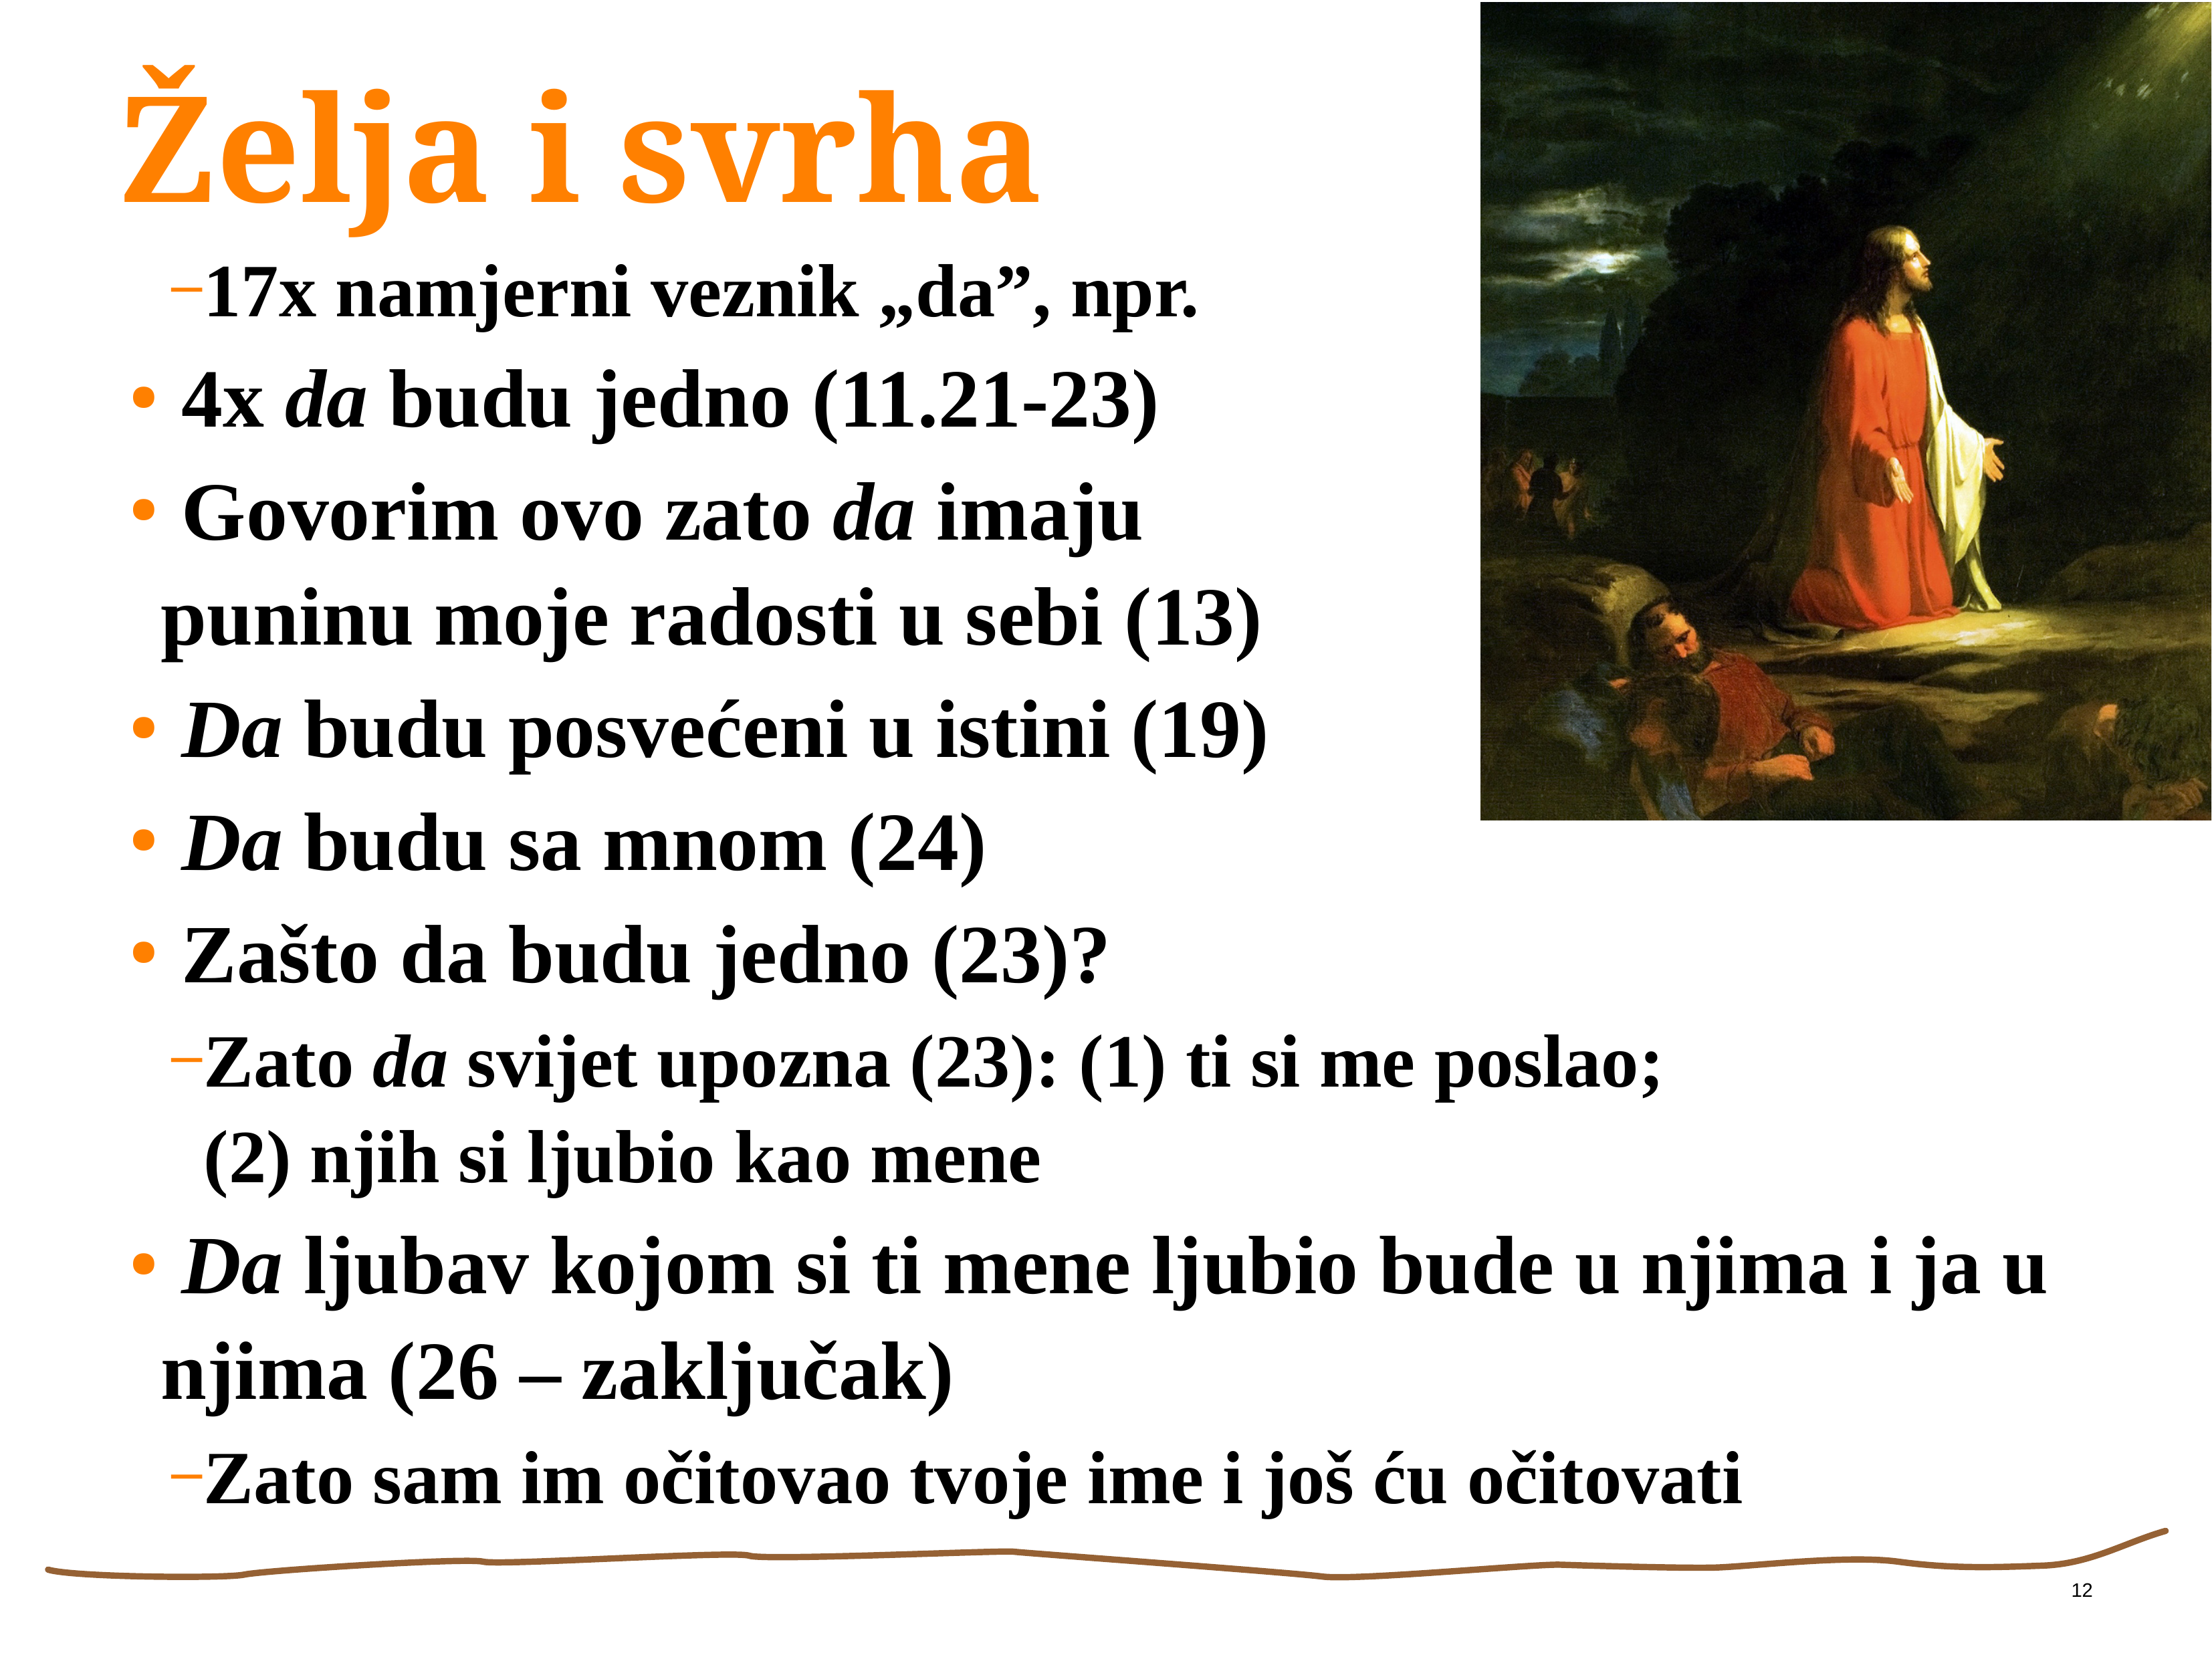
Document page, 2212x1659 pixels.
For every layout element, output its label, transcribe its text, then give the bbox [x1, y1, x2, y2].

picture [1480, 2, 2212, 820]
list 17x namjerni veznik „da”, npr. 4x da budu jedno (11.21-23) Govorim ovo zato da imaju puninu moje radosti u sebi (13) Da budu posvećeni u istini (19) Da budu sa mnom (24) Zašto da budu jedno (23)? Zato da svijet upozna (23): (1) ti si me poslao; (2) njih si ljubio kao mene Da ljubav kojom si ti mene ljubio bude u njima i ja u njima (26 – zaključak) Zato sam im očitovao tvoje ime i još ću očitovati [118, 237, 2152, 1527]
title Želja i svrha [118, 52, 1480, 237]
